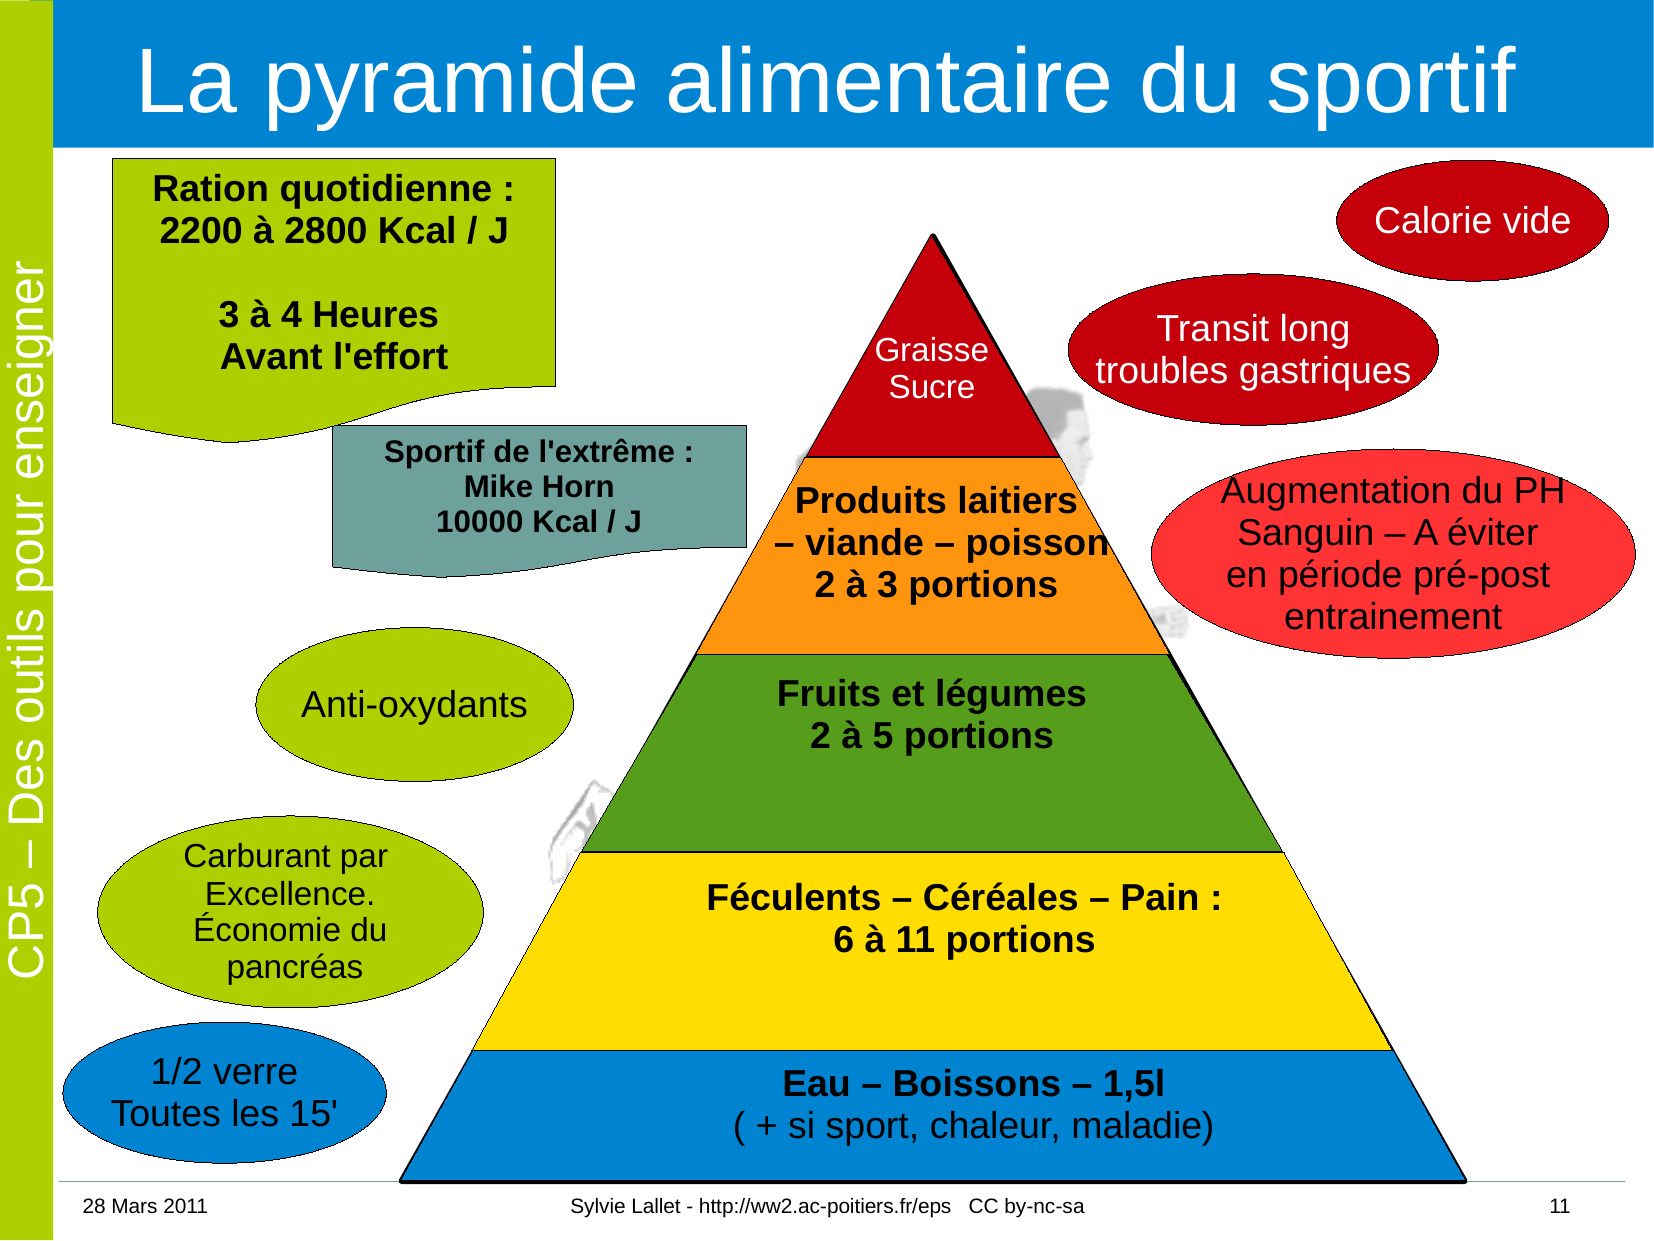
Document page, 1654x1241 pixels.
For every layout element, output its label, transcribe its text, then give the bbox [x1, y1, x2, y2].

text_box [796, 457, 1070, 472]
text_box Transit long troubles gastriques [1068, 273, 1439, 426]
text_box Carburant par Excellence. Économie du pancréas [97, 815, 484, 1008]
text_box 1/2 verre Toutes les 15' [62, 1022, 387, 1164]
text_box Sportif de l'extrême : Mike Horn 10000 Kcal / J [332, 425, 747, 578]
text_box Eau – Boissons – 1,5l ( + si sport, chaleur, maladie) [718, 1055, 1230, 1159]
text_box Fruits et légumes 2 à 5 portions [762, 664, 1103, 764]
text_box Produits laitiers – viande – poisson 2 à 3 portions [748, 472, 1124, 614]
text_box Féculents – Céréales – Pain : 6 à 11 portions [691, 868, 1239, 968]
text_box Calorie vide [1336, 160, 1609, 282]
title La pyramide alimentaire du sportif [82, 21, 1571, 141]
text_box Augmentation du PH Sanguin – A éviter en période pré-post entrainement [1151, 448, 1636, 659]
text_box [400, 559, 1467, 1181]
text_box Ration quotidienne : 2200 à 2800 Kcal / J 3 à 4 Heures Avant l'effort [112, 158, 556, 443]
text_box Graisse Sucre [806, 234, 1060, 457]
text_box Anti-oxydants [255, 627, 574, 782]
